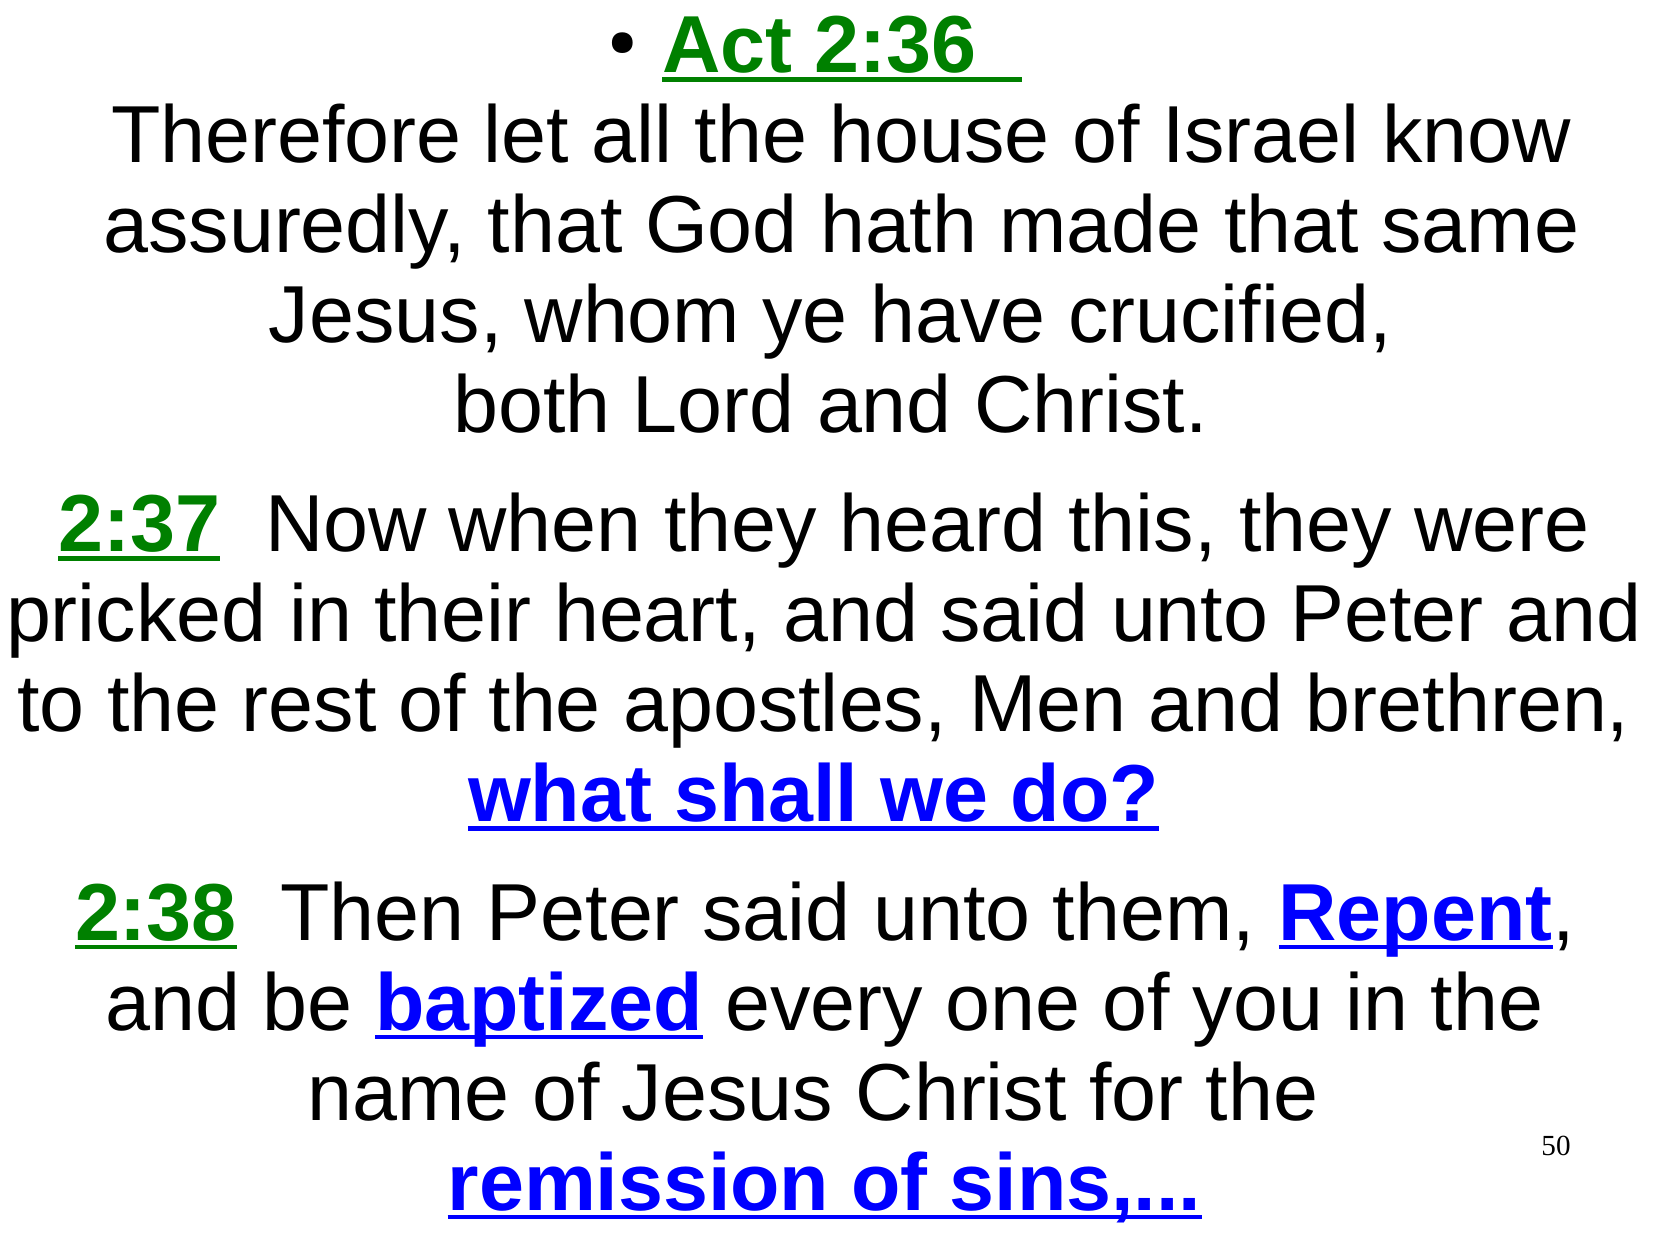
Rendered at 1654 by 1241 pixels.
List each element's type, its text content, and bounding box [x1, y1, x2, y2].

list Act 2:36 Therefore let all the house of Israel know assuredly, that God hath made that same Jesus, whom ye have crucified, both Lord and Christ. 2:37 Now when they heard this, they were pricked in their heart, and said unto Peter and to the rest of the apostles, Men and brethren, what shall we do? 2:38 Then Peter said unto them, Repent, and be baptized every one of you in the name of Jesus Christ for the remission of sins,... [0, 0, 1651, 1238]
